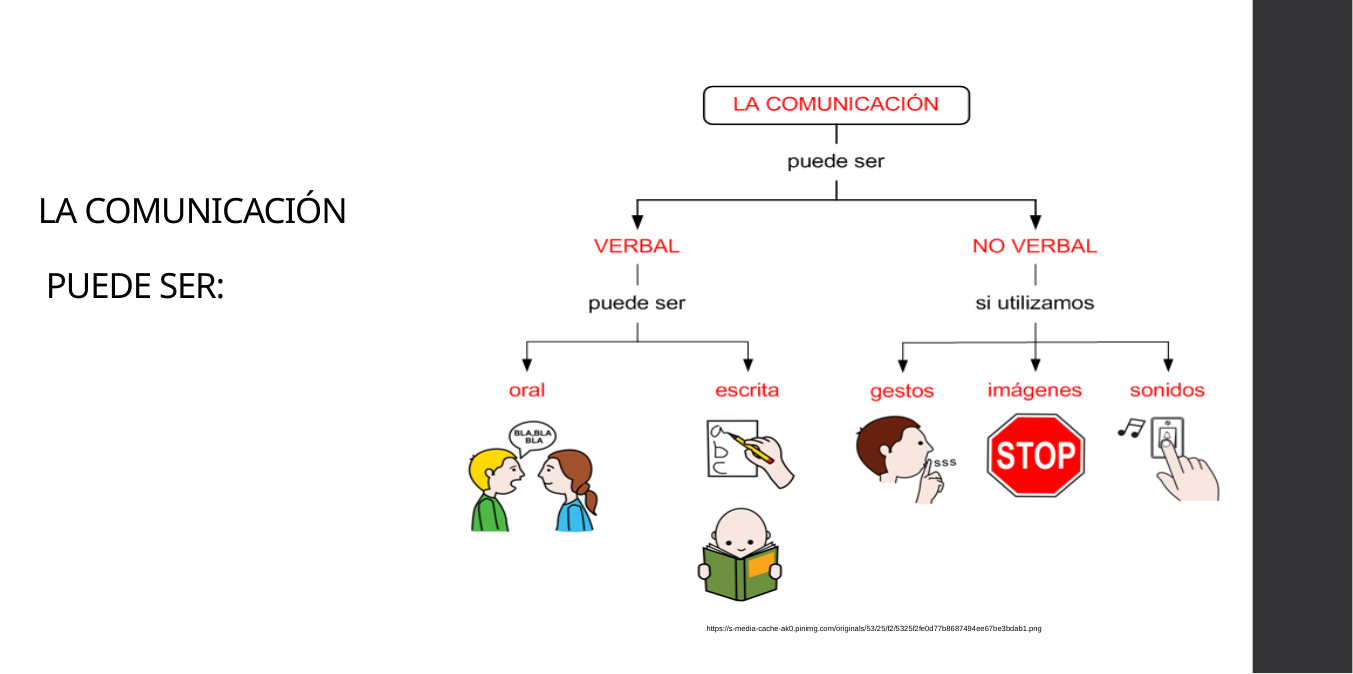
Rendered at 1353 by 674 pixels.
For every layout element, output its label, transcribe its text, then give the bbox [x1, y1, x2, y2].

title LA COMUNICACIÓN PUEDE SER: [22, 183, 625, 314]
picture [463, 85, 1223, 608]
text_box https://s-media-cache-ak0.pinimg.com/originals/53/25/f2/5325f2fe0d77b8687494ee67be3bdab1.png [510, 607, 1238, 651]
